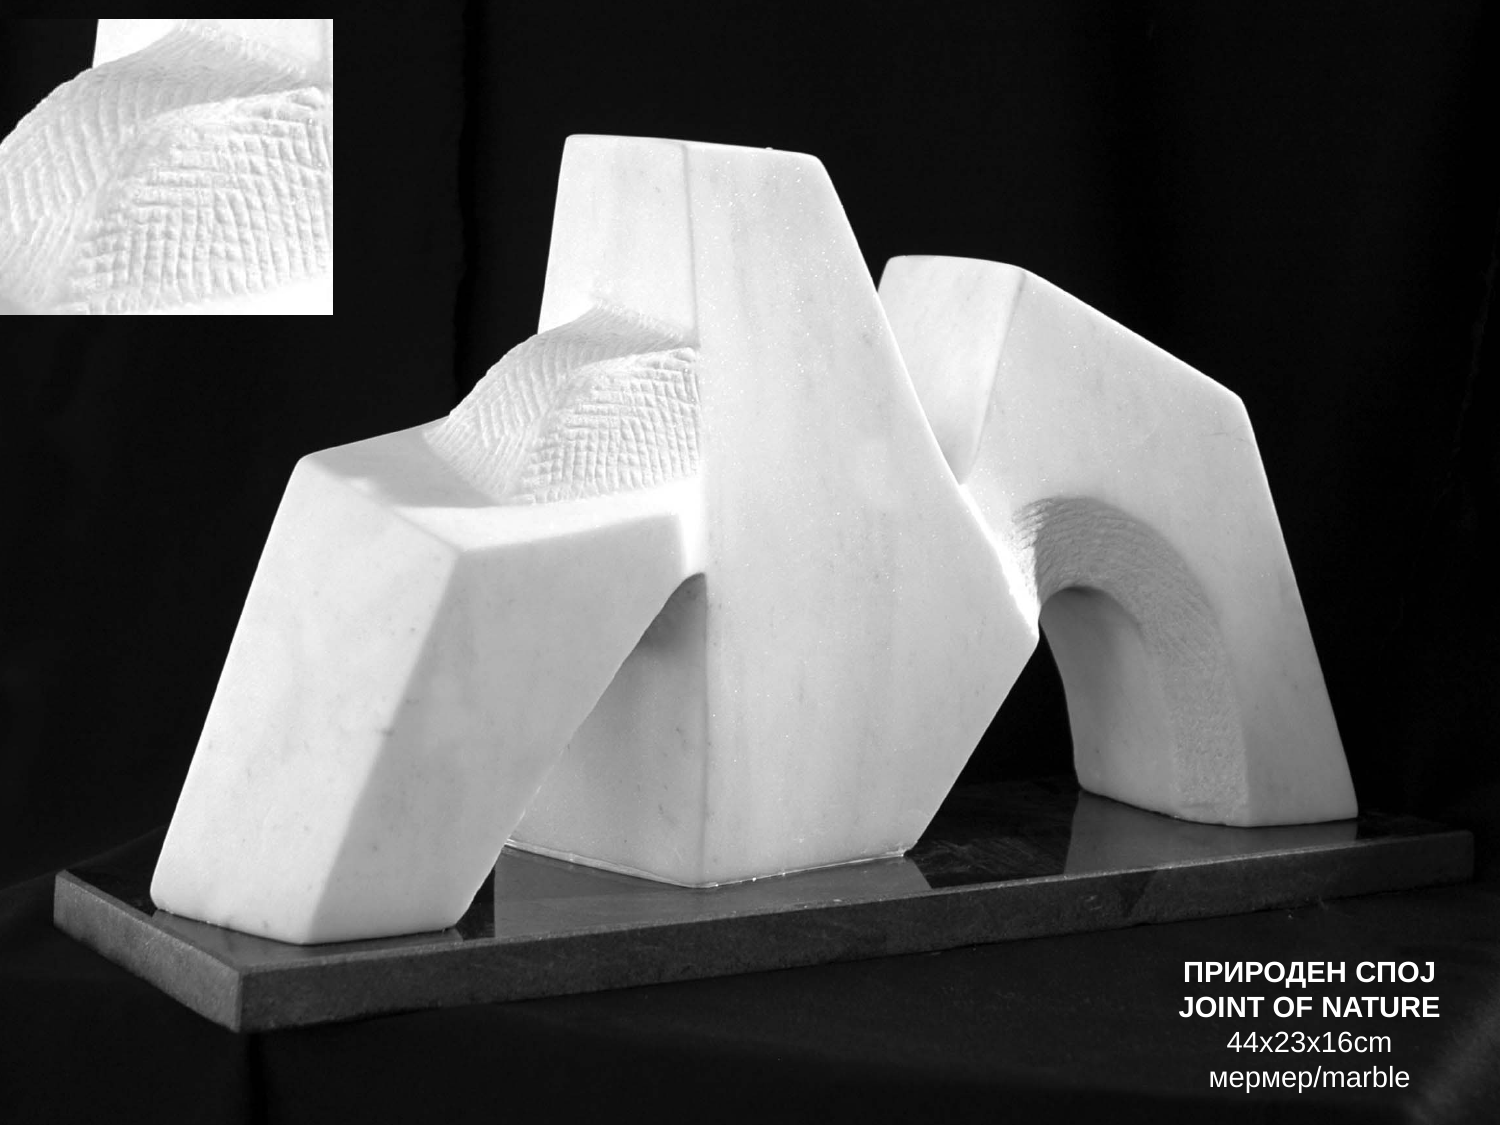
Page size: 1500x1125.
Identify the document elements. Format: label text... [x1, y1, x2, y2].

picture [0, 0, 1500, 1125]
text_box ПРИРОДЕН СПОЈ JOINT OF NATURE 44x23x16cm мермер/marble [1163, 945, 1471, 1125]
